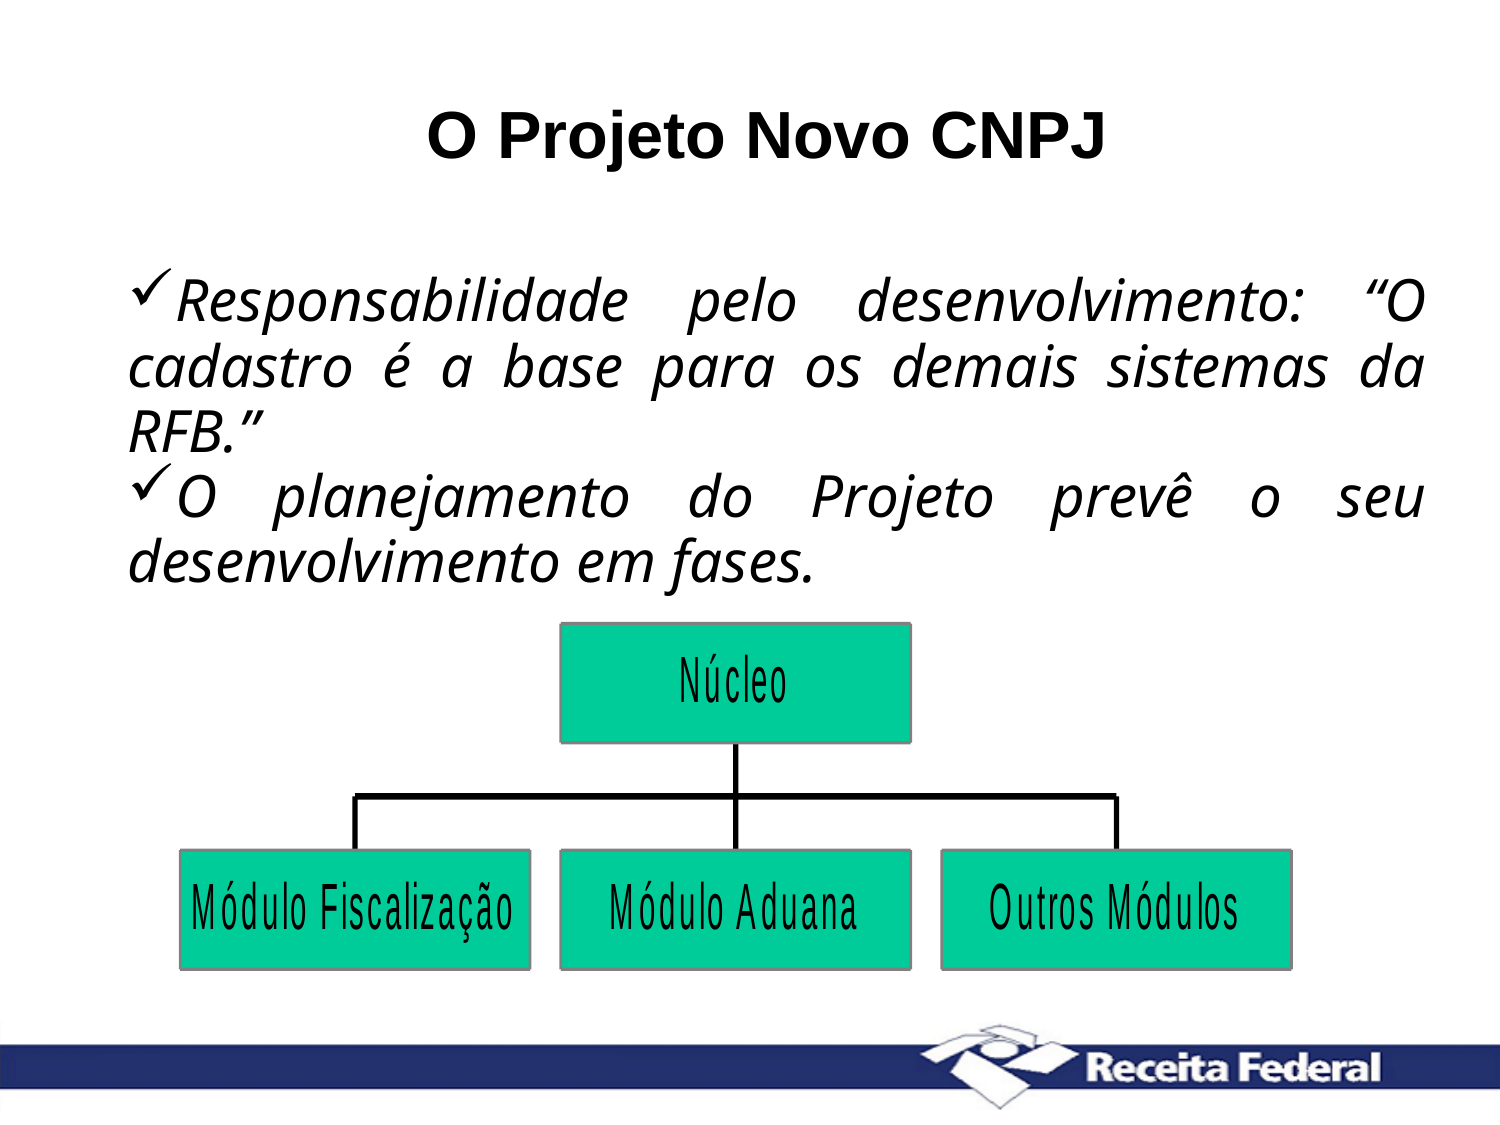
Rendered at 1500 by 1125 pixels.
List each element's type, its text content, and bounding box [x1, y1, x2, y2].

text_box O Projeto Novo CNPJ [88, 41, 1447, 233]
chart [0, 1021, 1500, 1113]
picture [174, 614, 1300, 980]
text_box Responsabilidade pelo desenvolvimento: “O cadastro é a base para os demais sistemas da RFB.” O planejamento do Projeto prevê o seu desenvolvimento em fases. [112, 262, 1442, 910]
